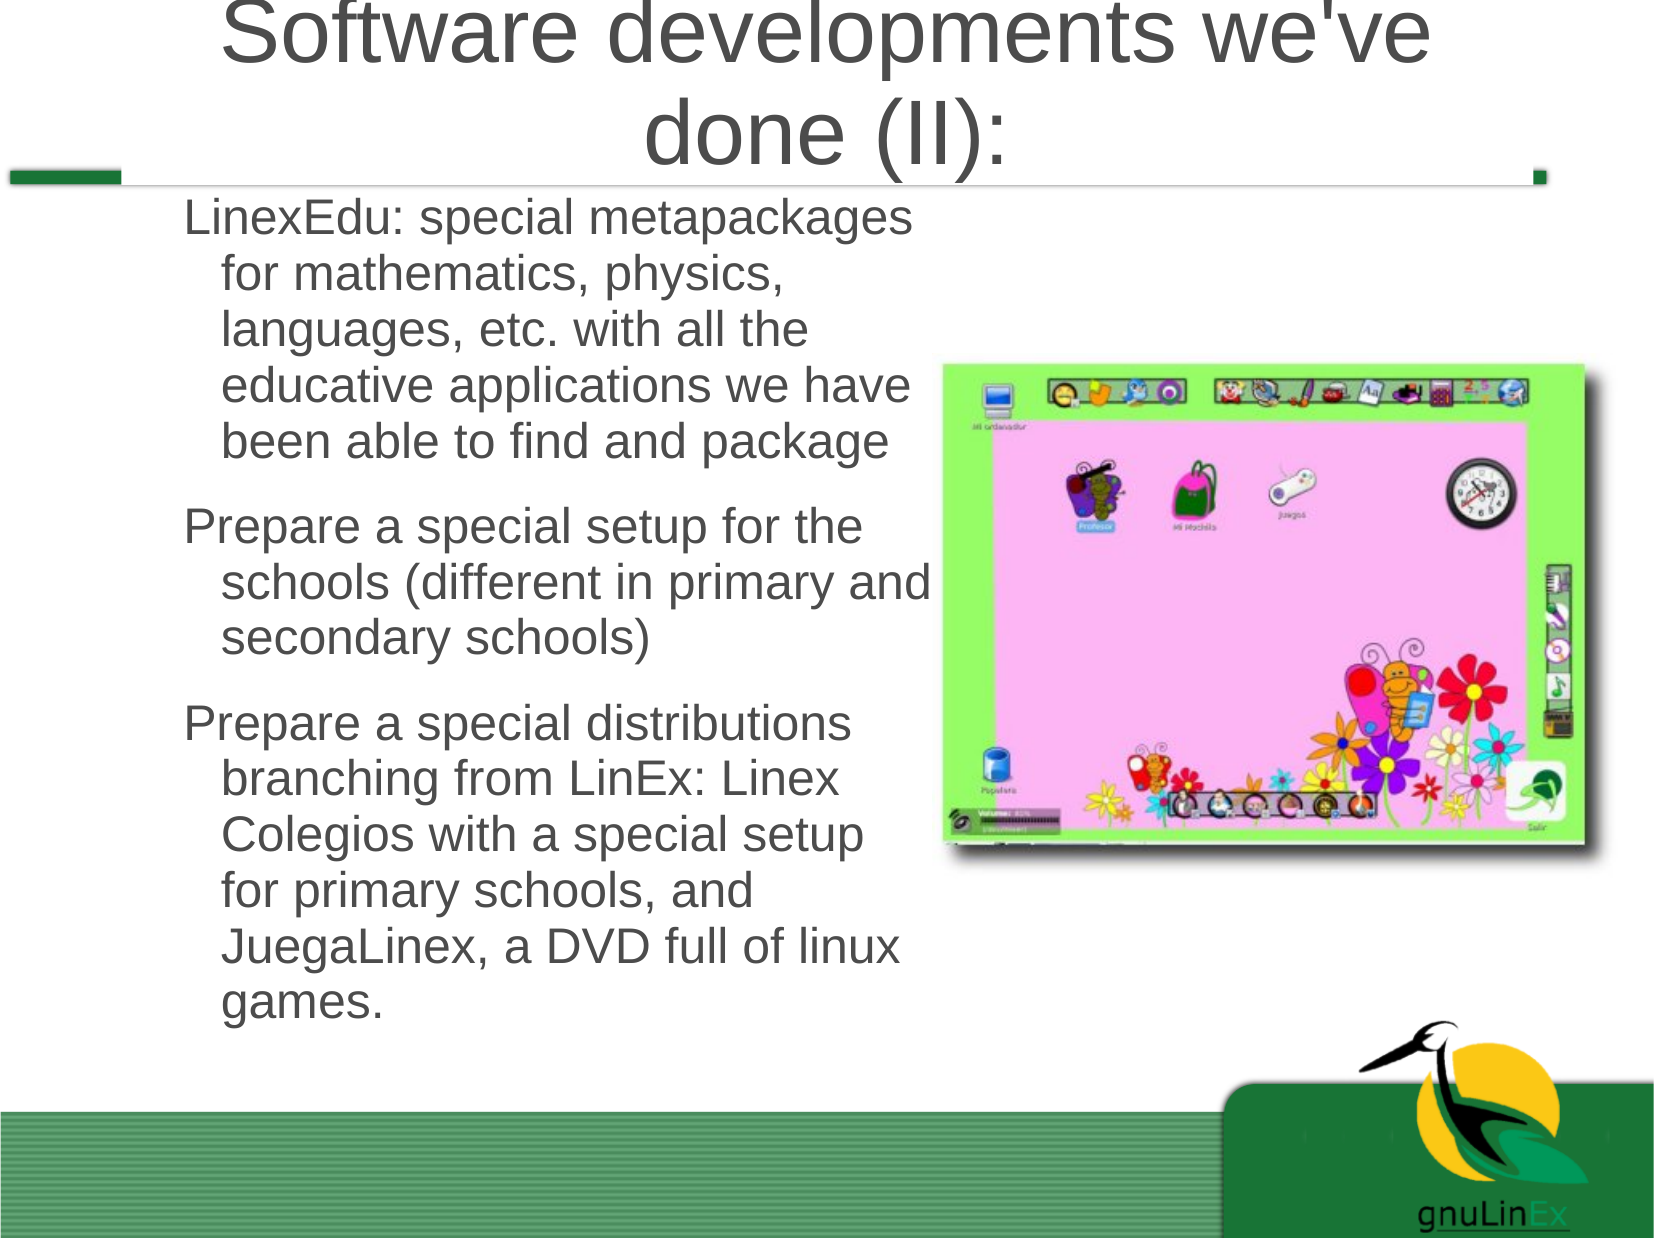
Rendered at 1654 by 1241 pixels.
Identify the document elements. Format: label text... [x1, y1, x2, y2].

picture [0, 0, 1654, 1238]
list LinexEdu: special metapackages for mathematics, physics, languages, etc. with all the educative applications we have been able to find and package Prepare a special setup for the schools (different in primary and secondary schools) Prepare a special distributions branching from LinEx: Linex Colegios with a special setup for primary schools, and JuegaLinex, a DVD full of linux games. [108, 189, 936, 1180]
title Software developments we've done (II): [121, 0, 1534, 196]
